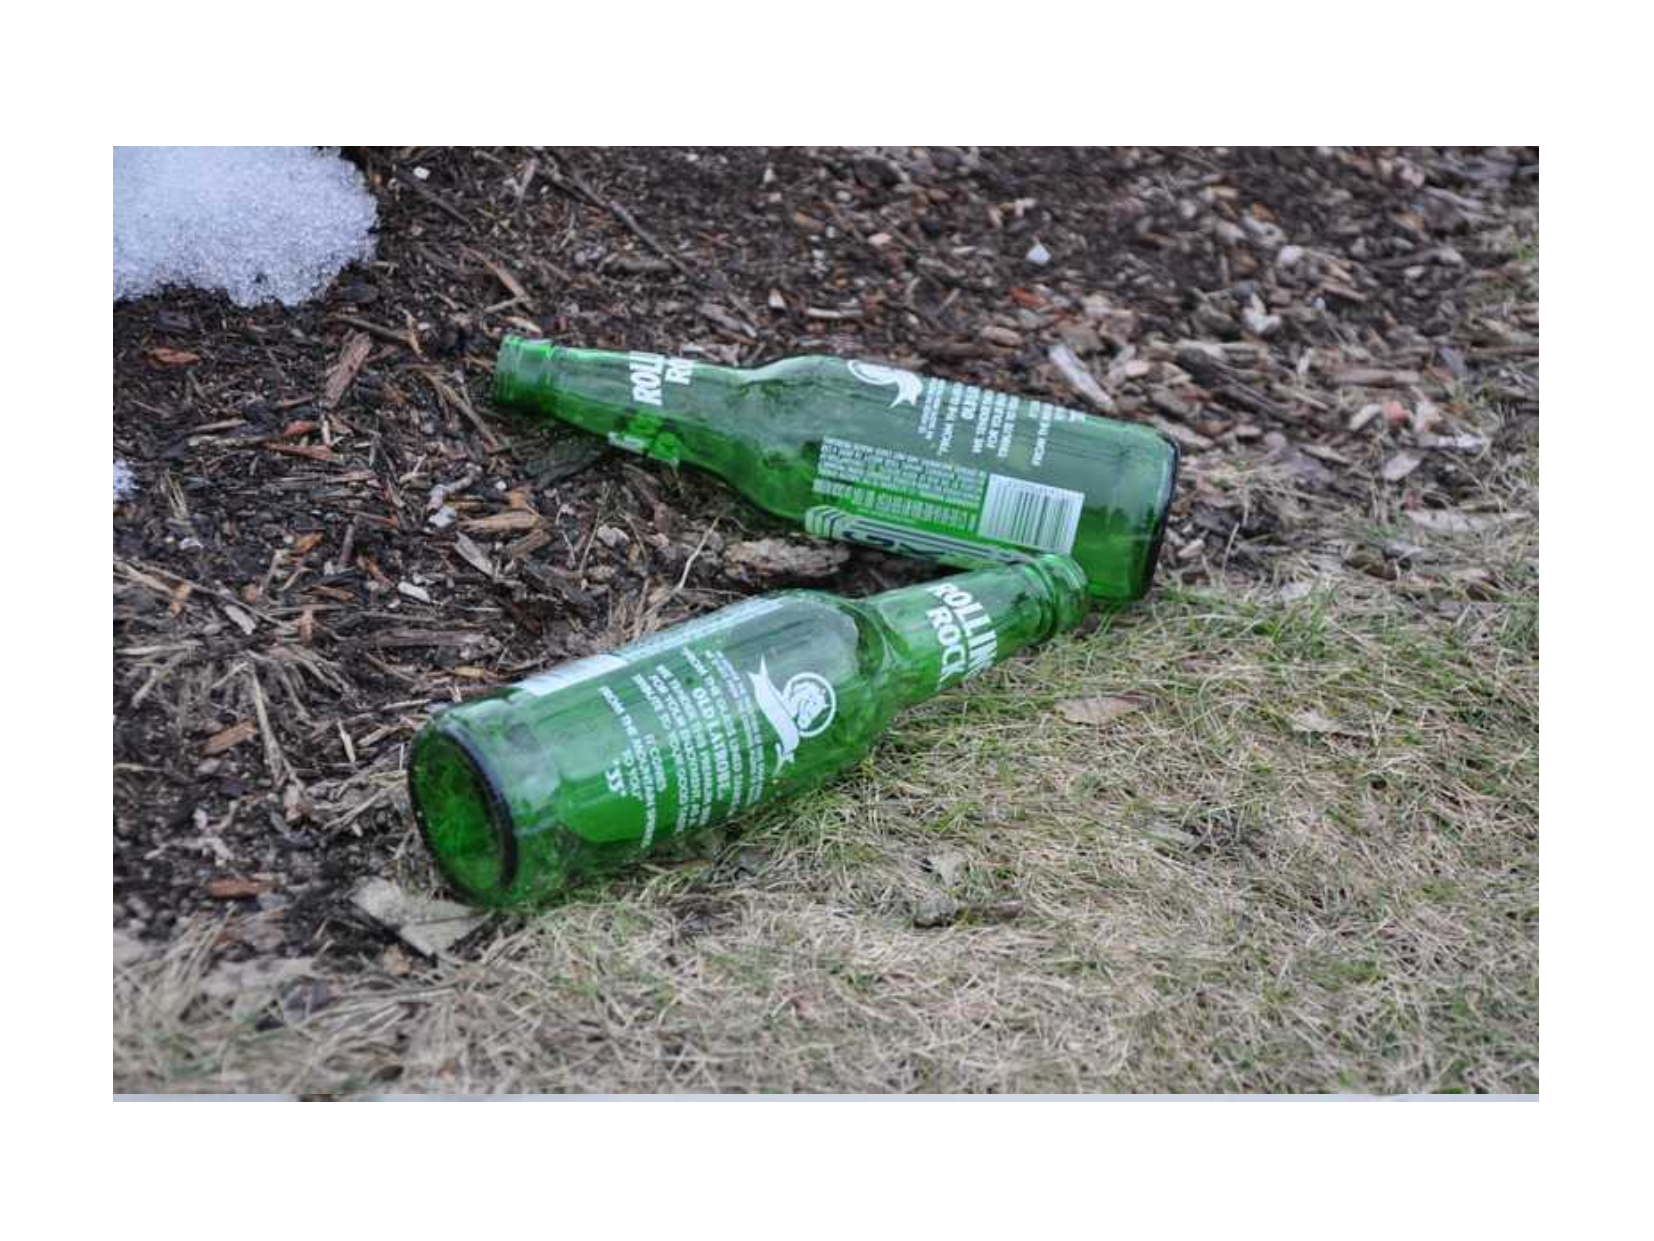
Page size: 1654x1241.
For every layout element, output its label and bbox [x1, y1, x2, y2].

picture [113, 146, 1539, 1102]
